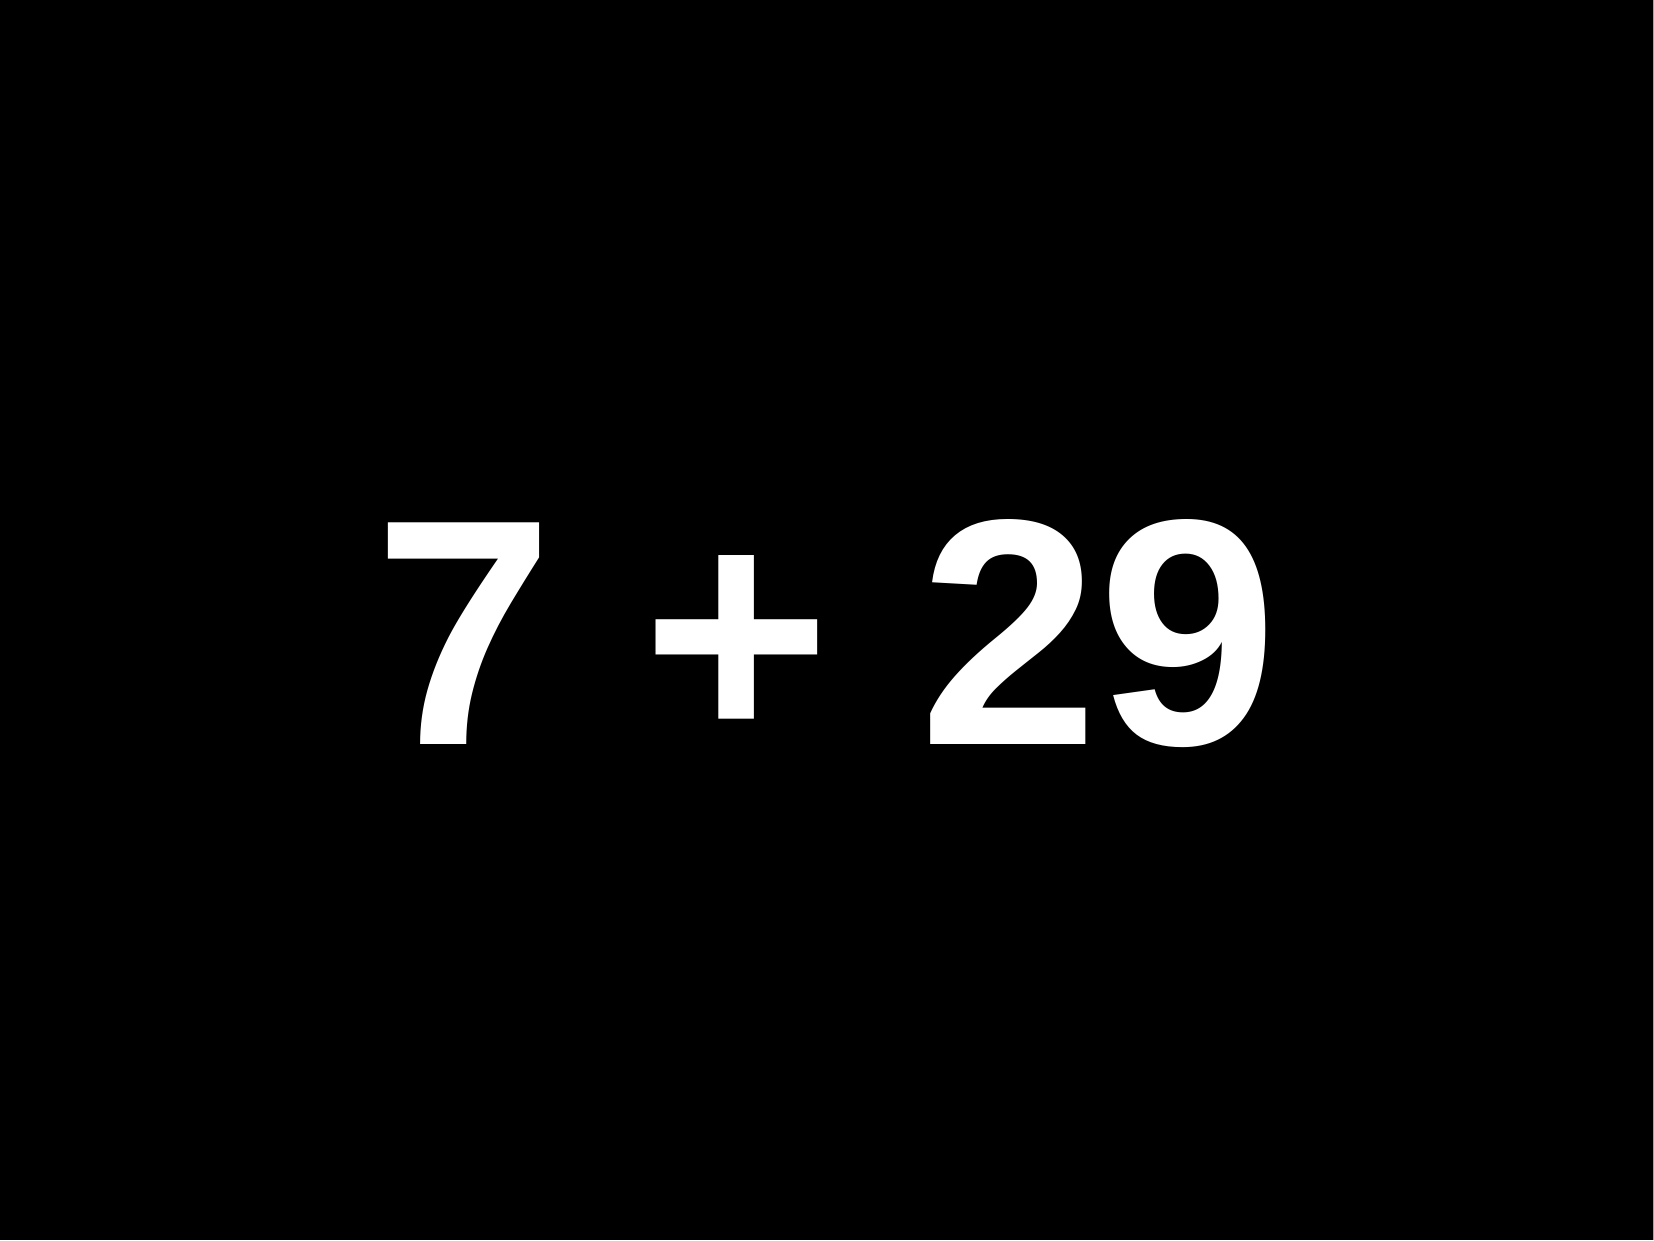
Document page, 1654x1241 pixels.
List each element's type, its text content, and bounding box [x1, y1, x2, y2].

title 7 + 29 [82, 49, 1571, 1217]
